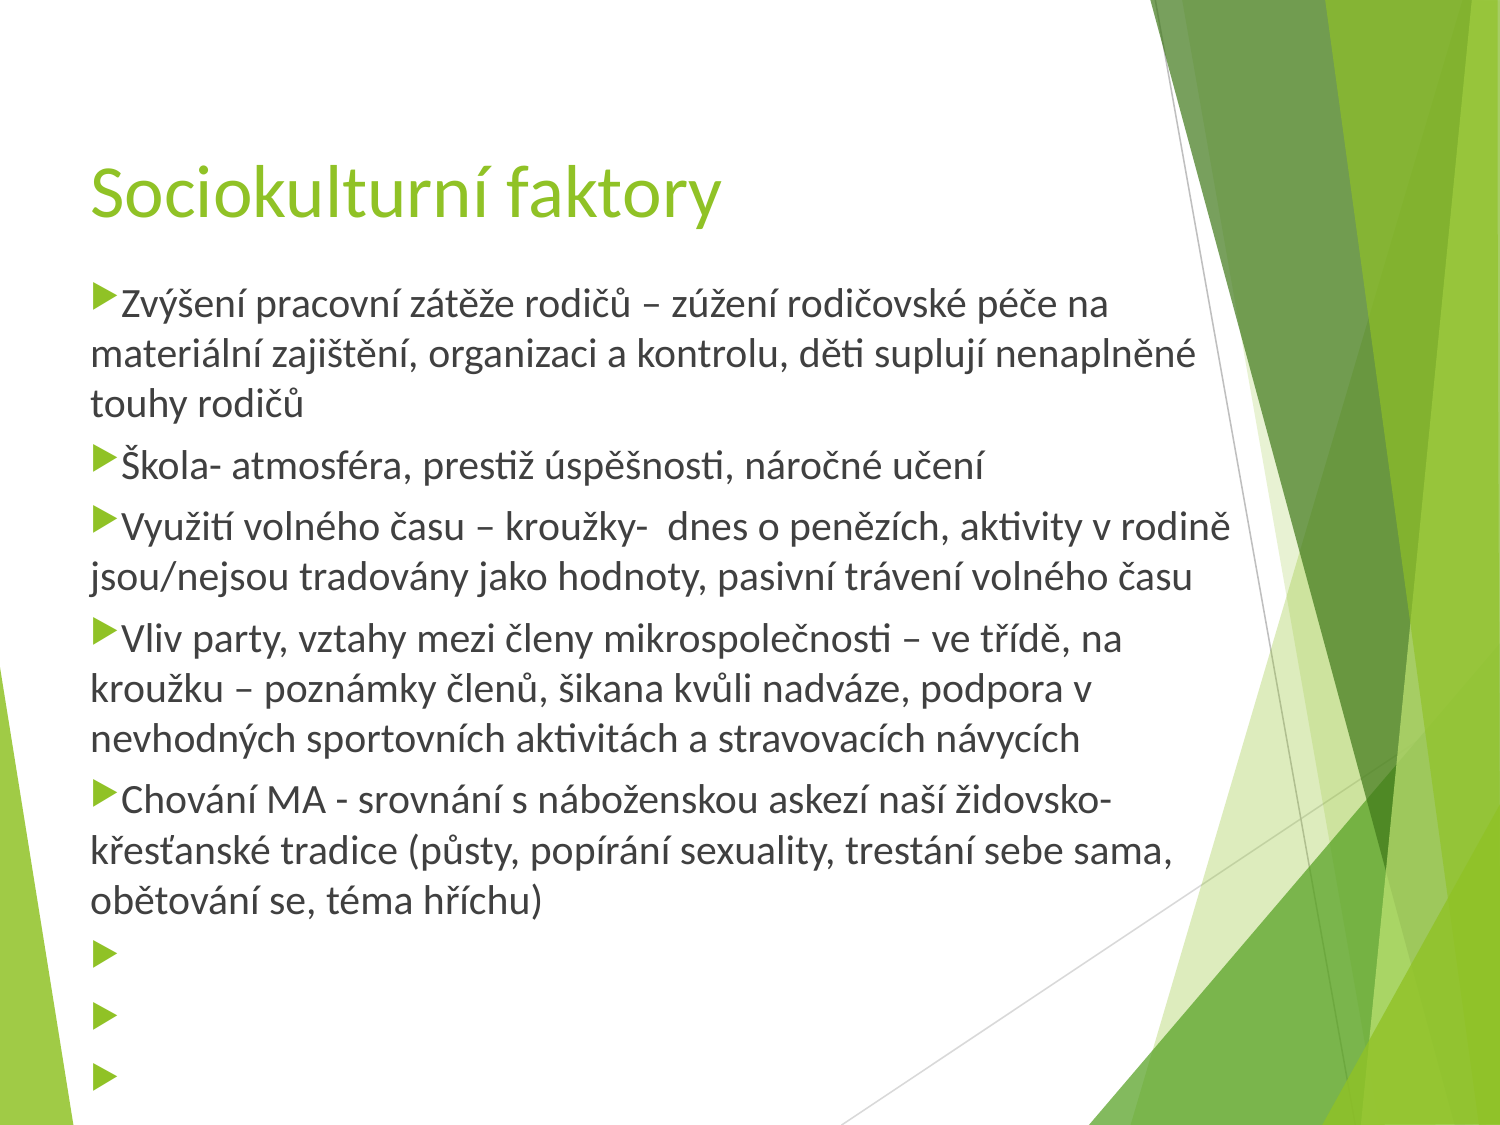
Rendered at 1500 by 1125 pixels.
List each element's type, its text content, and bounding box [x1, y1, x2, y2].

list Zvýšení pracovní zátěže rodičů – zúžení rodičovské péče na materiální zajištění, organizaci a kontrolu, děti suplují nenaplněné touhy rodičů Škola- atmosféra, prestiž úspěšnosti, náročné učení Využití volného času – kroužky- dnes o penězích, aktivity v rodině jsou/nejsou tradovány jako hodnoty, pasivní trávení volného času Vliv party, vztahy mezi členy mikrospolečnosti – ve třídě, na kroužku – poznámky členů, šikana kvůli nadváze, podpora v nevhodných sportovních aktivitách a stravovacích návycích Chování MA - srovnání s náboženskou askezí naší židovsko-křesťanské tradice (půsty, popírání sexuality, trestání sebe sama, obětování se, téma hříchu) [75, 268, 1266, 1021]
title Sociokulturní faktory [75, 44, 1425, 303]
